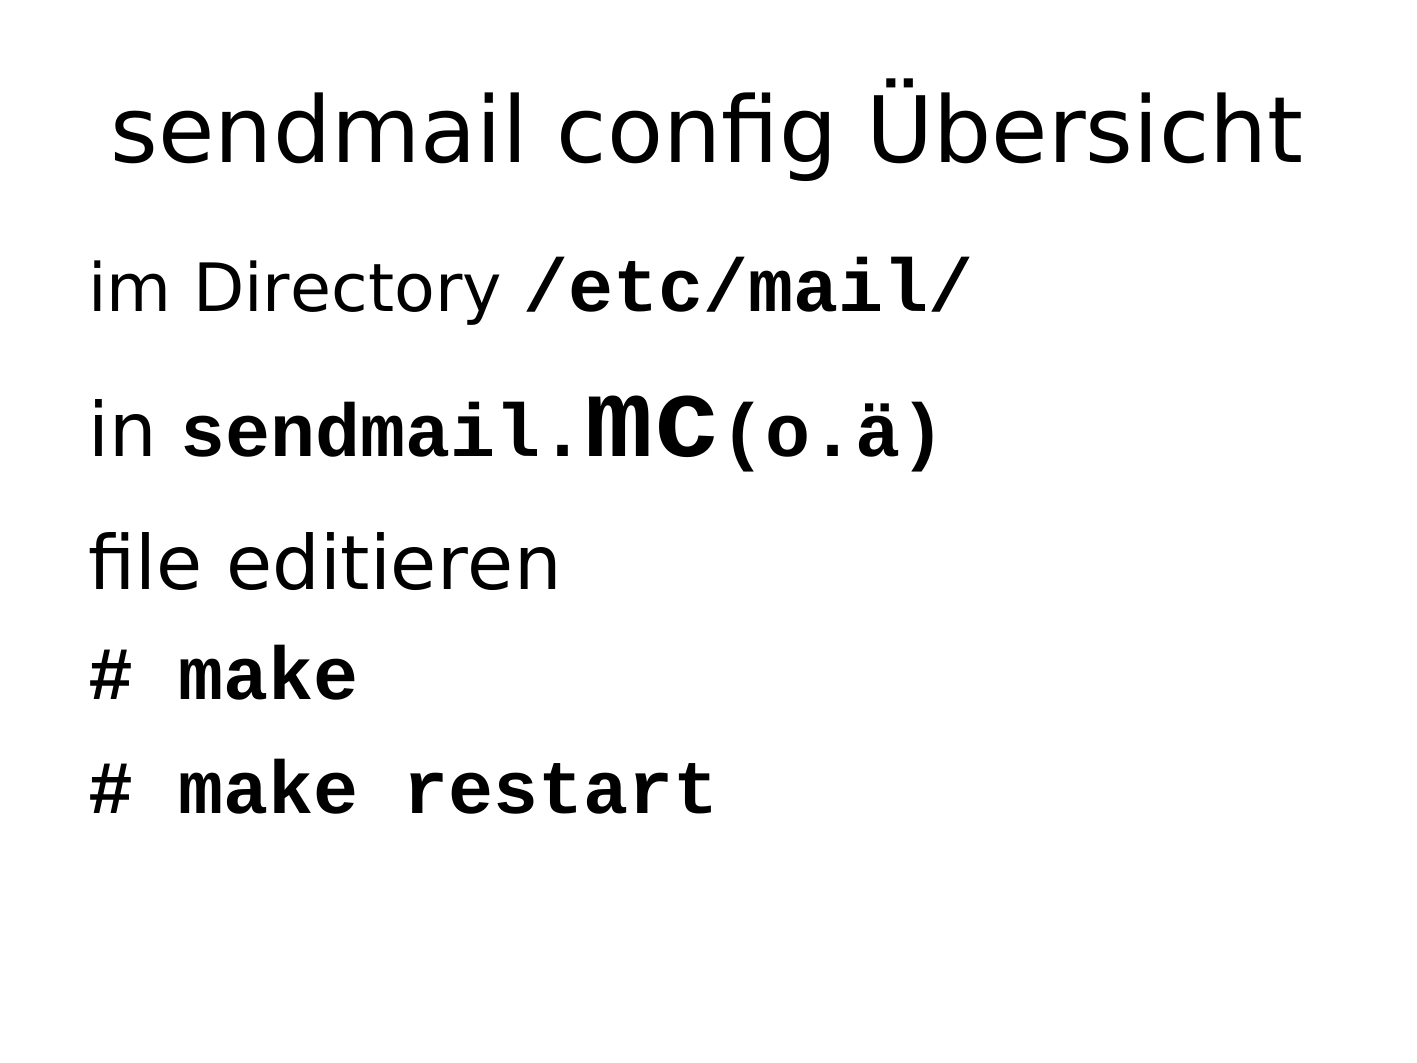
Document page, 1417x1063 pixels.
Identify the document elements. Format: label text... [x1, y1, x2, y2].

title sendmail config Übersicht [70, 49, 1346, 213]
list im Directory /etc/mail/ in sendmail.mc(o.ä) file editieren # make # make restart [70, 248, 1346, 936]
